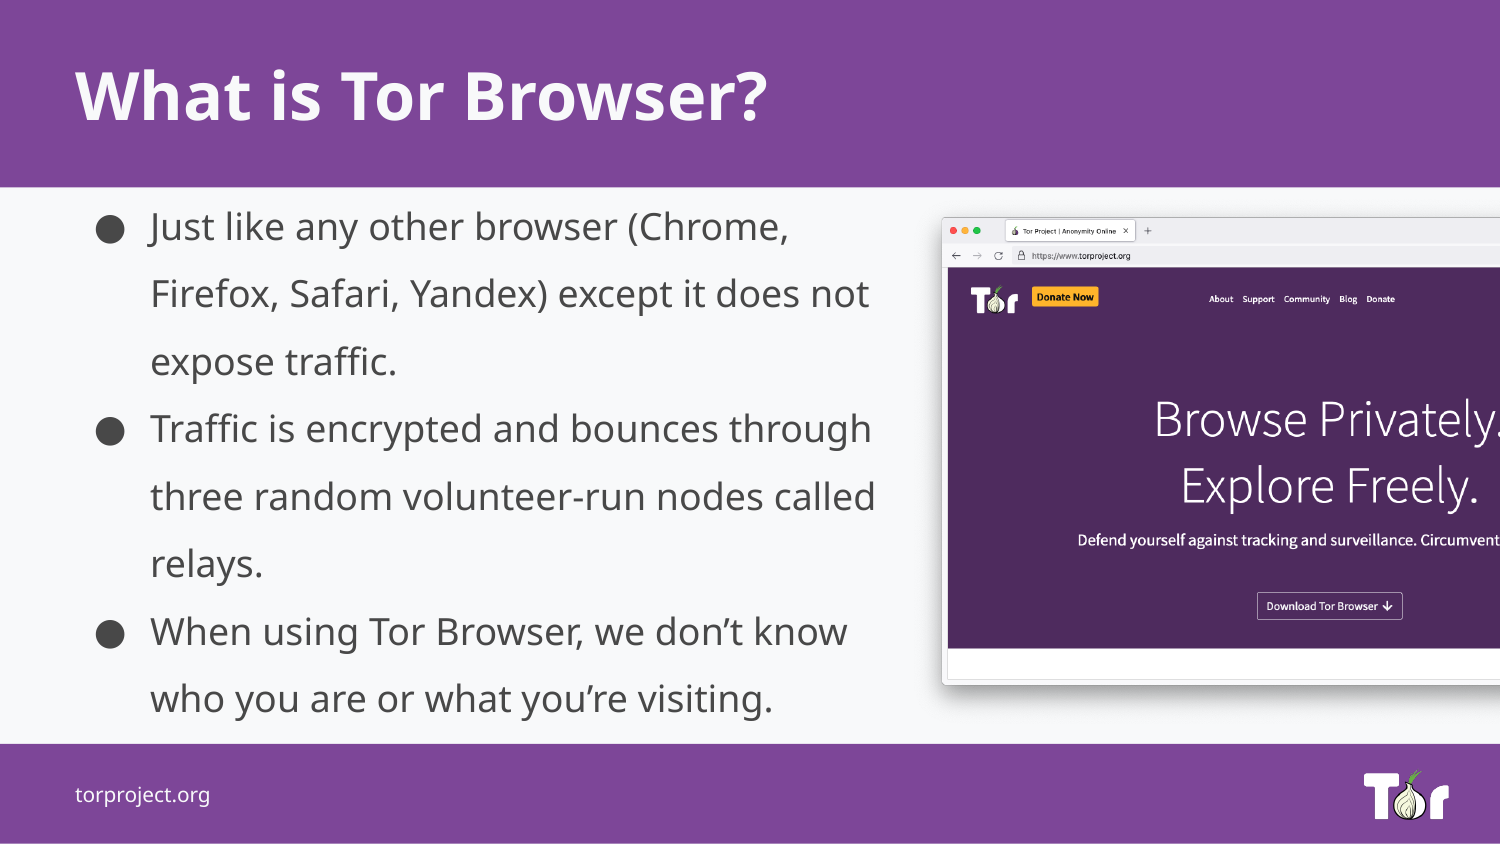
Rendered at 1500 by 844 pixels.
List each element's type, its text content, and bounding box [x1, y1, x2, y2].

picture [909, 195, 1500, 728]
picture [1364, 768, 1449, 820]
title What is Tor Browser? [75, 46, 1436, 141]
list Just like any other browser (Chrome, Firefox, Safari, Yandex) except it does not expose traffic. Traffic is encrypted and bounces through three random volunteer-run nodes called relays. When using Tor Browser, we don’t know who you are or what you’re visiting. [75, 187, 900, 713]
